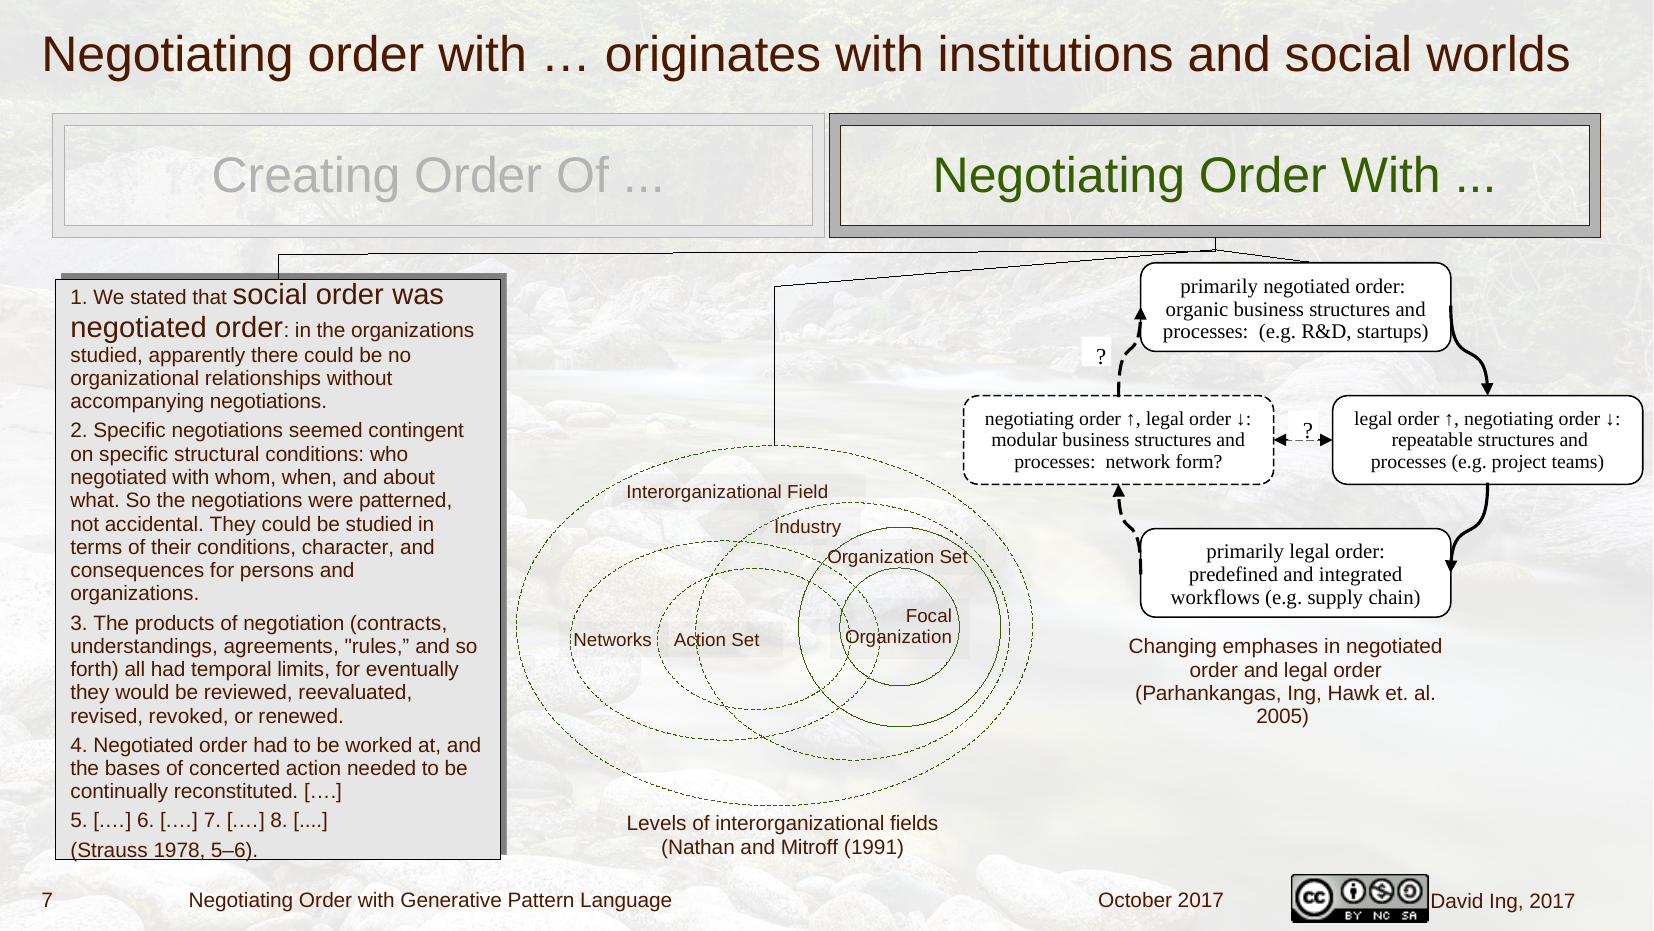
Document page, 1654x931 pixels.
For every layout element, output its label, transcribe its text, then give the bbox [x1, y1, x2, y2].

text_box primarily legal order: predefined and integrated workflows (e.g. supply chain) [1140, 528, 1451, 618]
text_box legal order ↑, negotiating order ↓: repeatable structures and processes (e.g. project teams) [1332, 395, 1643, 485]
text_box Focal Organization [830, 597, 970, 660]
text_box negotiating order ↑, legal order ↓: modular business structures and processes: network form? [963, 395, 1274, 485]
text_box Organization Set [812, 538, 986, 575]
text_box ? [1081, 336, 1112, 367]
text_box Industry [759, 510, 861, 545]
text_box Creating Order Of ... [52, 113, 825, 238]
text_box primarily negotiated order: organic business structures and processes: (e.g. R&D, startups) [1140, 262, 1451, 352]
picture [0, 0, 1654, 931]
title Negotiating order with … originates with institutions and social worlds [41, 30, 1613, 126]
text_box Interorganizational Field [611, 473, 866, 510]
text_box Negotiating Order With ... [829, 113, 1601, 238]
text_box 1. We stated that social order was negotiated order: in the organizations studied, apparently there could be no organizational relationships without accompanying negotiations. 2. Specific negotiations seemed contingent on specific structural conditions: who negotiated with whom, when, and about what. So the negotiations were patterned, not accidental. They could be studied in terms of their conditions, character, and consequences for persons and organizations. 3. The products of negotiation (contracts, understandings, agreements, "rules,” and so forth) all had temporal limits, for eventually they would be reviewed, reevaluated, revised, revoked, or renewed. 4. Negotiated order had to be worked at, and the bases of concerted action needed to be continually reconstituted. [….] 5. [.…] 6. [.…] 7. [.…] 8. [....] (Strauss 1978, 5–6). [55, 279, 501, 860]
text_box Changing emphases in negotiated order and legal order (Parhankangas, Ing, Hawk et. al. 2005) [1113, 627, 1475, 735]
text_box Levels of interorganizational fields (Nathan and Mitroff (1991) [611, 804, 973, 866]
text_box Action Set [669, 621, 784, 657]
text_box Networks [558, 621, 669, 657]
text_box ? [1288, 410, 1318, 441]
